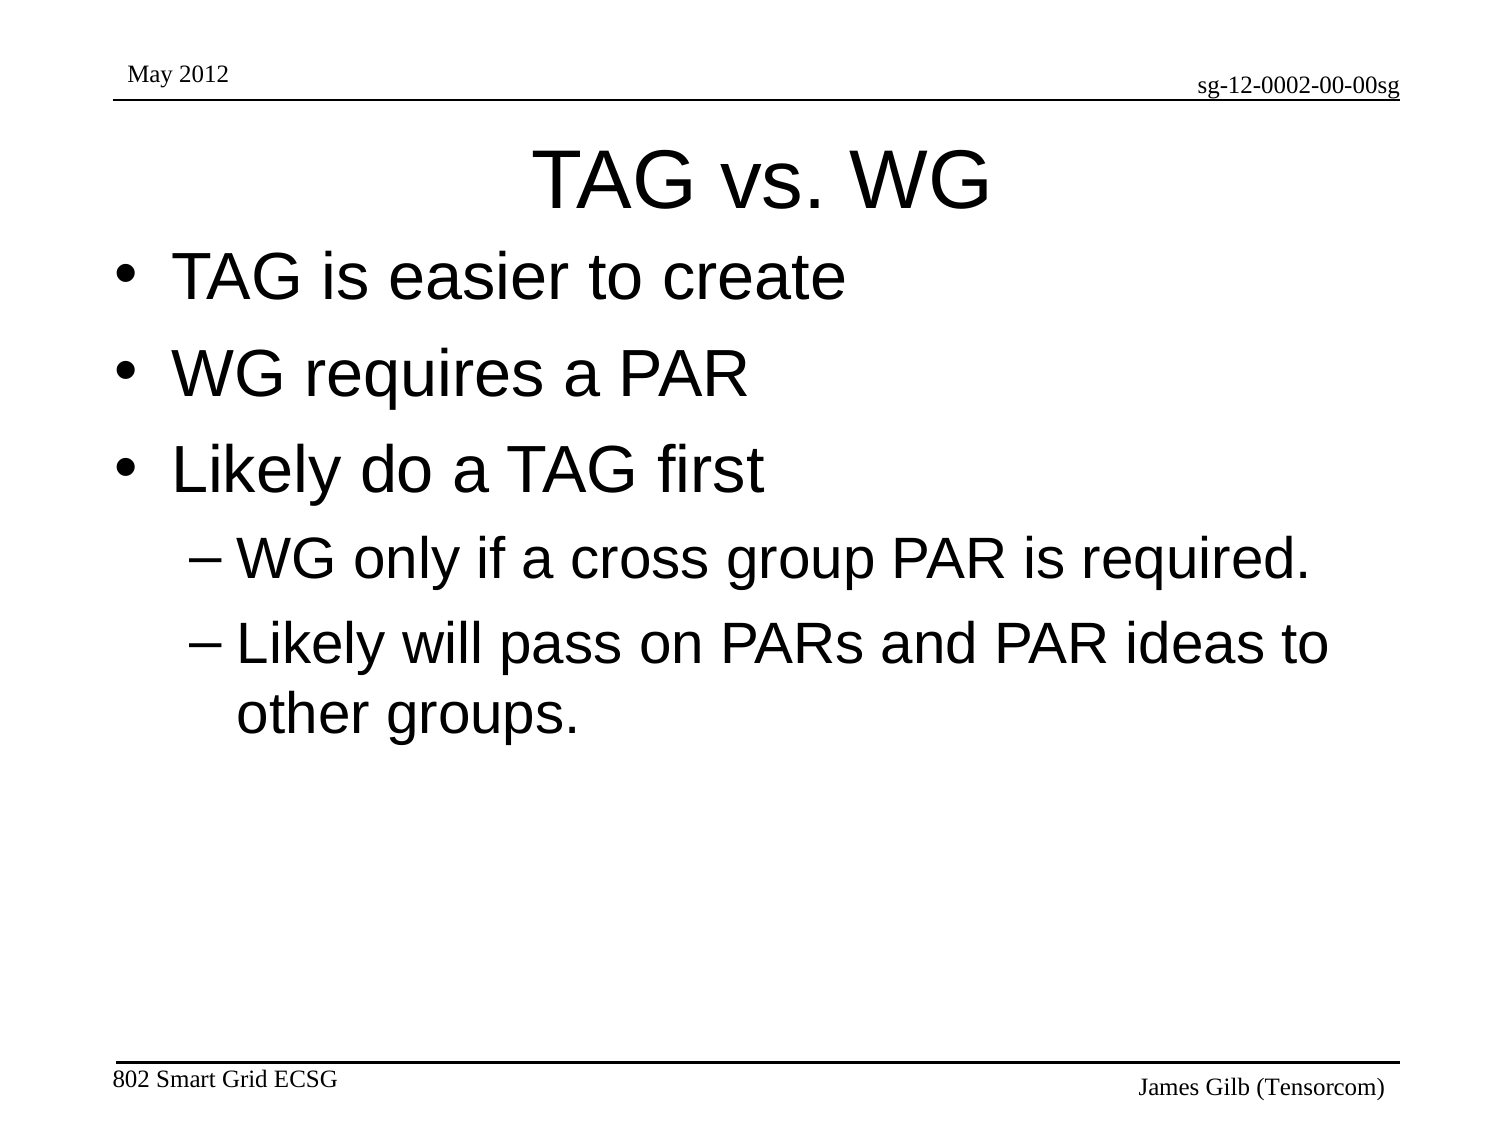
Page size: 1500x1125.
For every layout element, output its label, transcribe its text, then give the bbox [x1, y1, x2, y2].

list TAG is easier to create WG requires a PAR Likely do a TAG first WG only if a cross group PAR is required. Likely will pass on PARs and PAR ideas to other groups. [99, 224, 1375, 968]
title TAG vs. WG [125, 112, 1401, 238]
